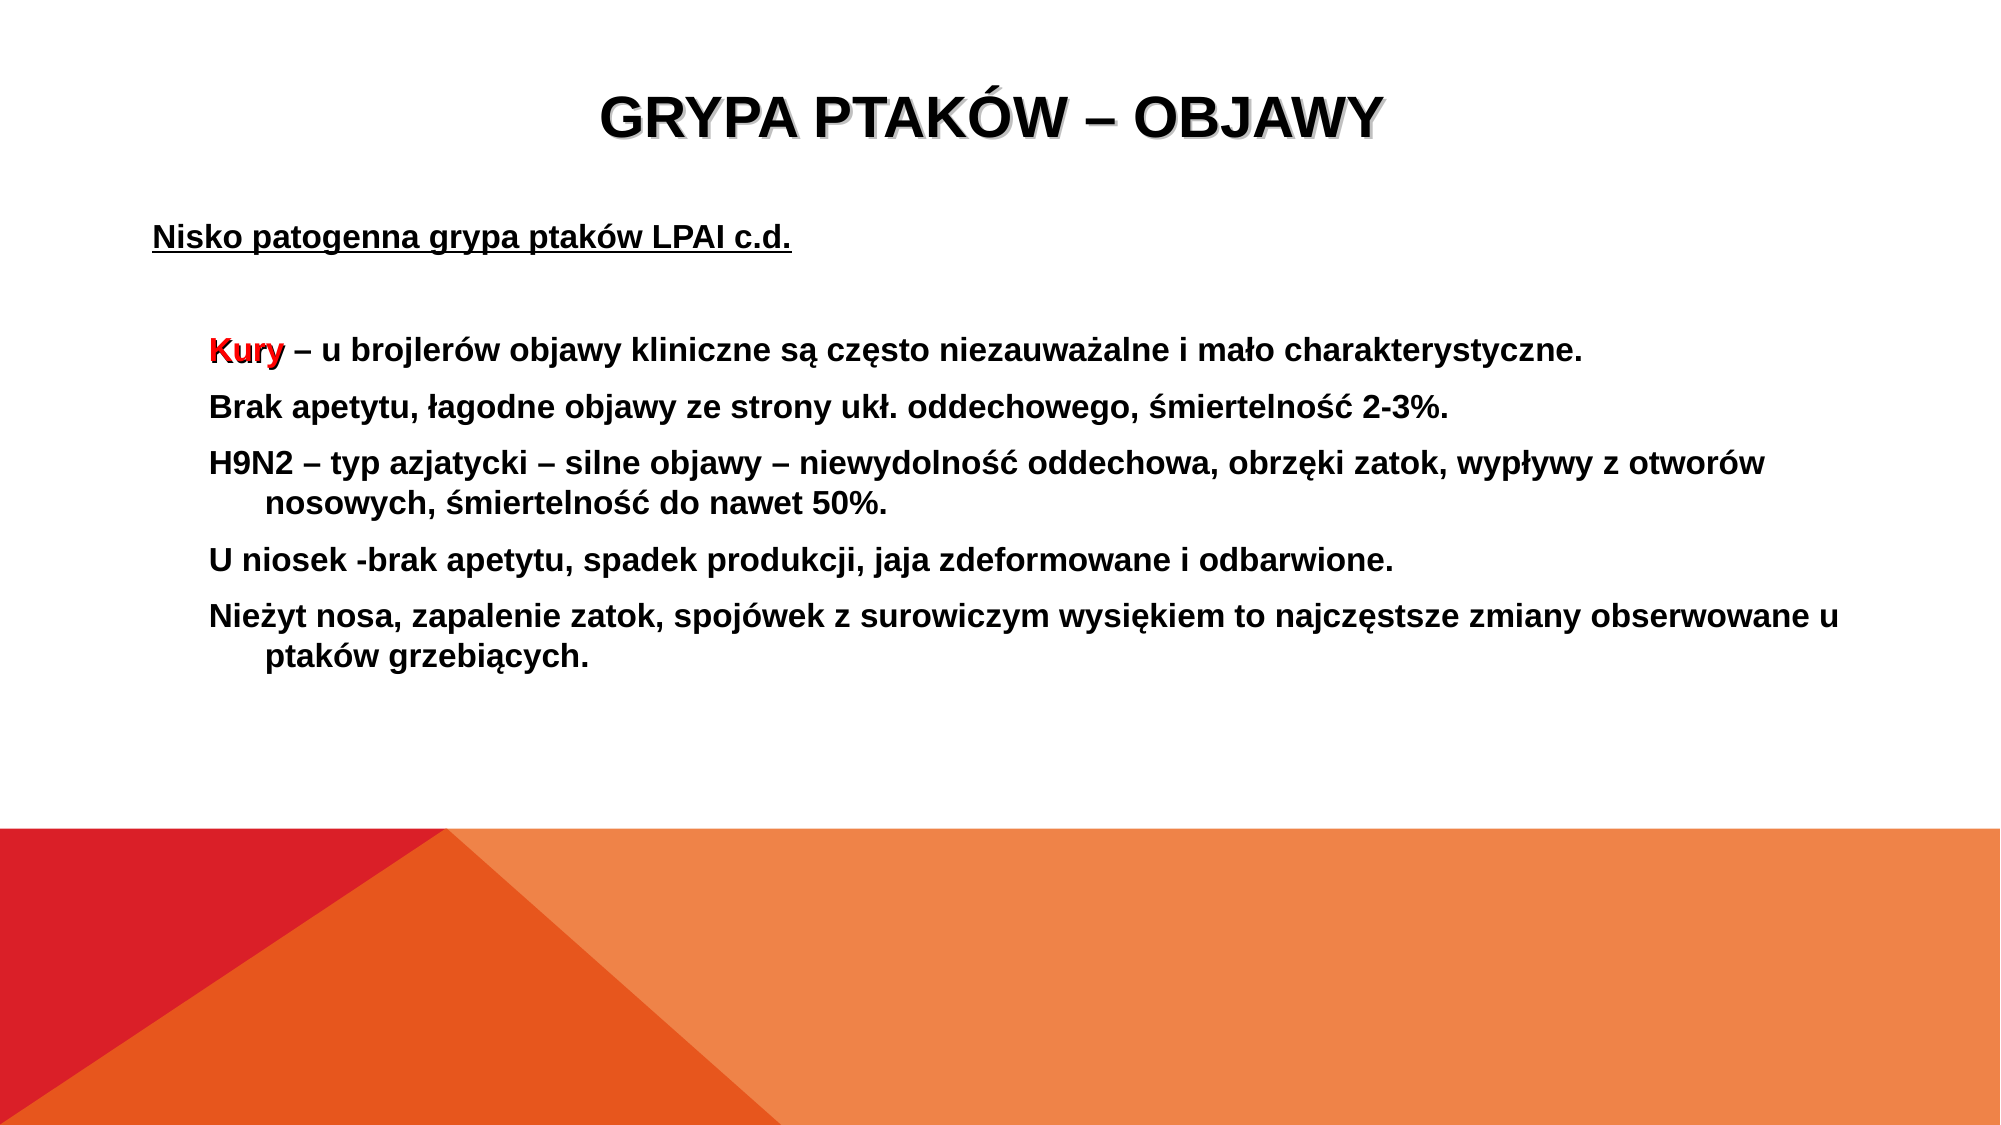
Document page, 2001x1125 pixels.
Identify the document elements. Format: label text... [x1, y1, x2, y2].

title GRYPA PTAKÓW – objawy [137, 54, 1863, 173]
list Nisko patogenna grypa ptaków LPAI c.d. Kury – u brojlerów objawy kliniczne są często niezauważalne i mało charakterystyczne. Brak apetytu, łagodne objawy ze strony ukł. oddechowego, śmiertelność 2-3%. H9N2 – typ azjatycki – silne objawy – niewydolność oddechowa, obrzęki zatok, wypływy z otworów nosowych, śmiertelność do nawet 50%. U niosek -brak apetytu, spadek produkcji, jaja zdeformowane i odbarwione. Nieżyt nosa, zapalenie zatok, spojówek z surowiczym wysiękiem to najczęstsze zmiany obserwowane u ptaków grzebiących. [137, 208, 1863, 1030]
